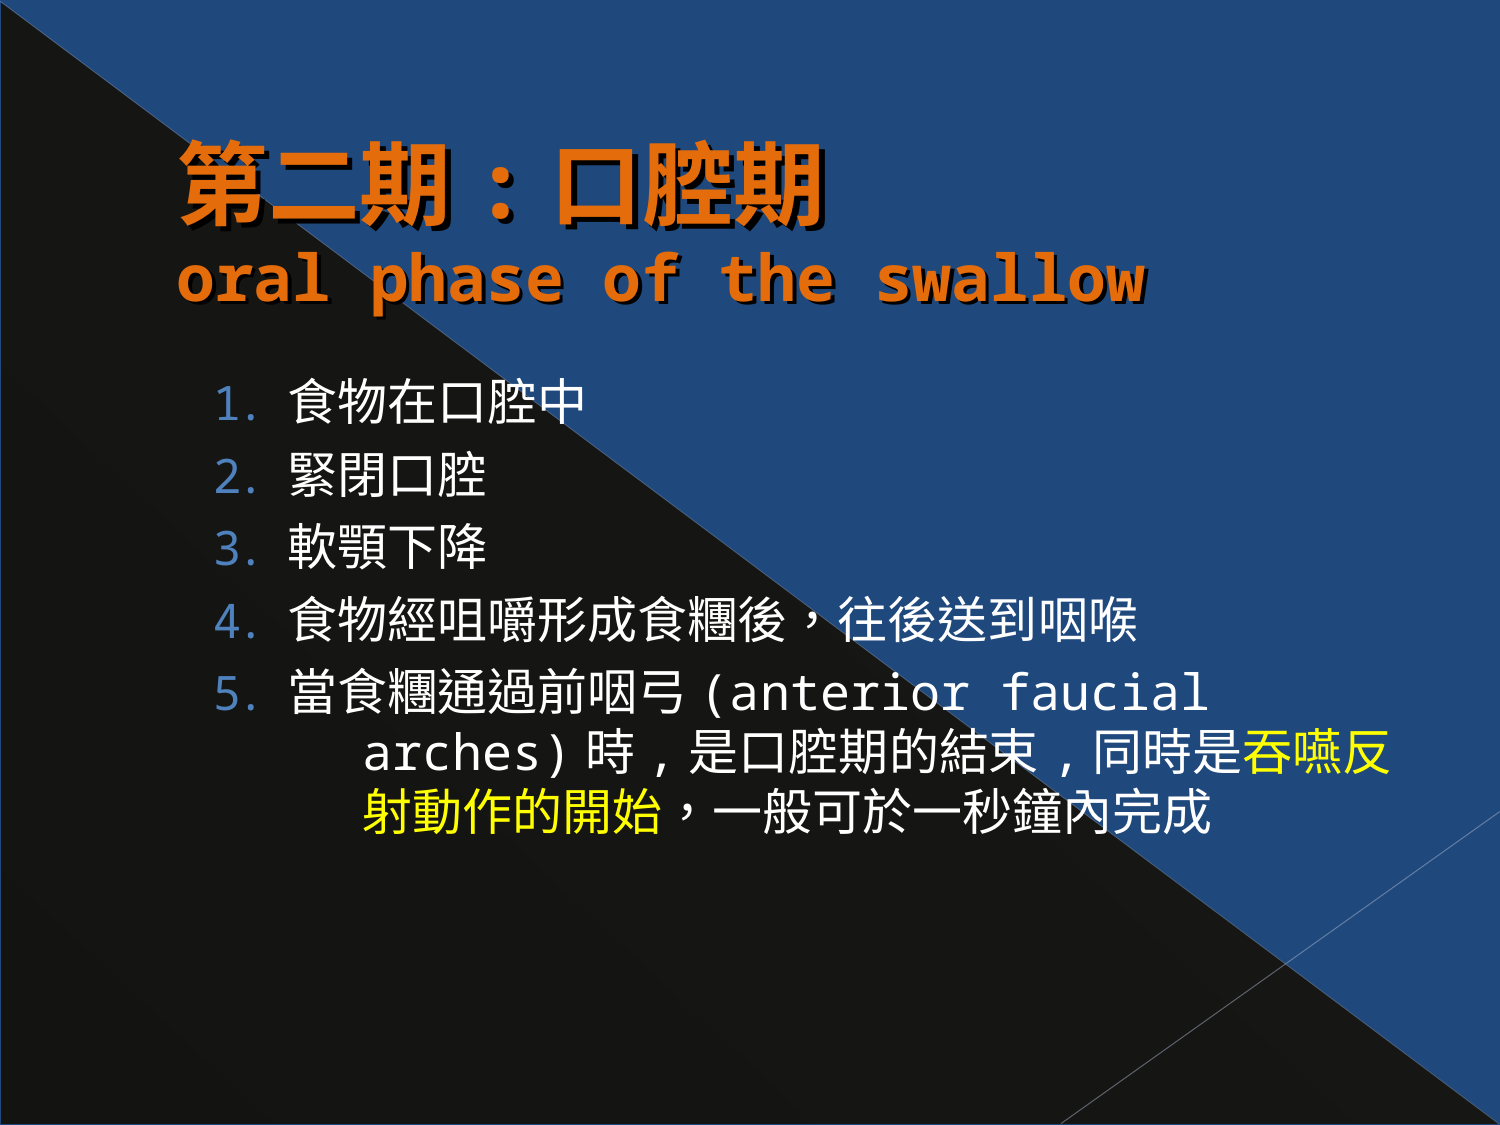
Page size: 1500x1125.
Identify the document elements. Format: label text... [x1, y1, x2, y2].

title 第二期:口腔期 oral phase of the swallow [82, 105, 1433, 335]
list 食物在口腔中 緊閉口腔 軟顎下降 食物經咀嚼形成食糰後，往後送到咽喉 當食糰通過前咽弓(anterior faucial arches)時,是口腔期的結束,同時是吞嚥反射動作的開始，一般可於一秒鐘內完成 [75, 363, 1426, 1059]
